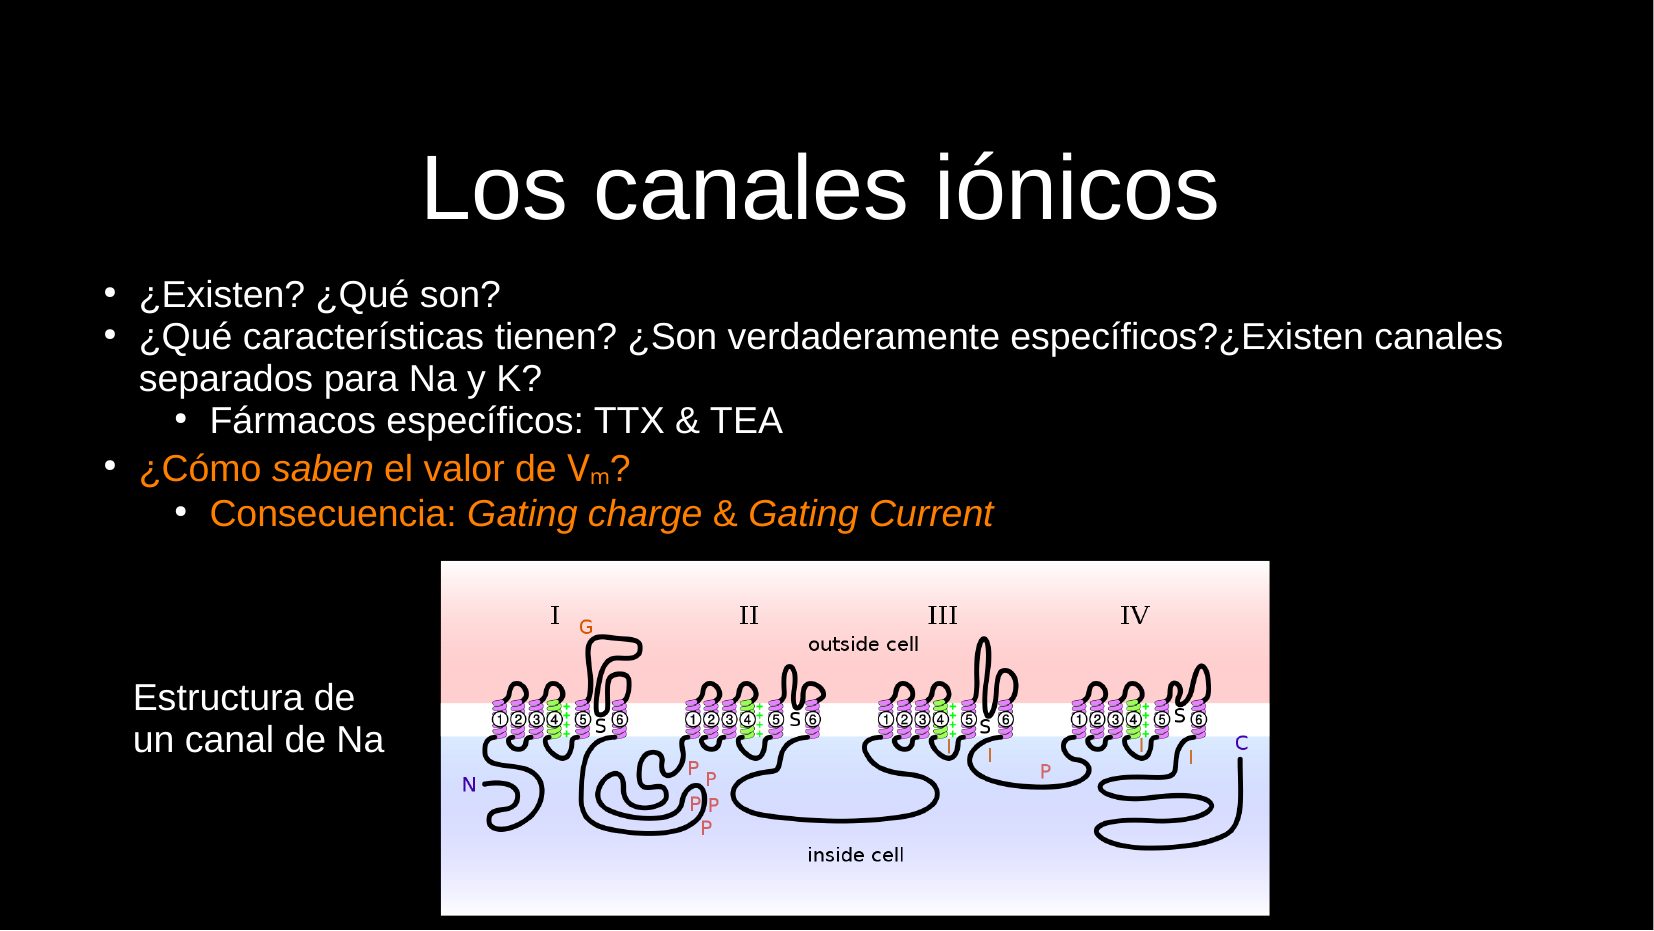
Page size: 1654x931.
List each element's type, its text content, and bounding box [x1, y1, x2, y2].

title Los canales iónicos [76, 110, 1565, 266]
text_box ¿Existen? ¿Qué son? ¿Qué características tienen? ¿Son verdaderamente específicos?¿Existen canales separados para Na y K? Fármacos específicos: TTX & TEA ¿Cómo saben el valor de Vm? Consecuencia: Gating charge & Gating Current [88, 265, 1565, 582]
picture [440, 560, 1270, 916]
text_box Estructura de un canal de Na [118, 668, 414, 768]
